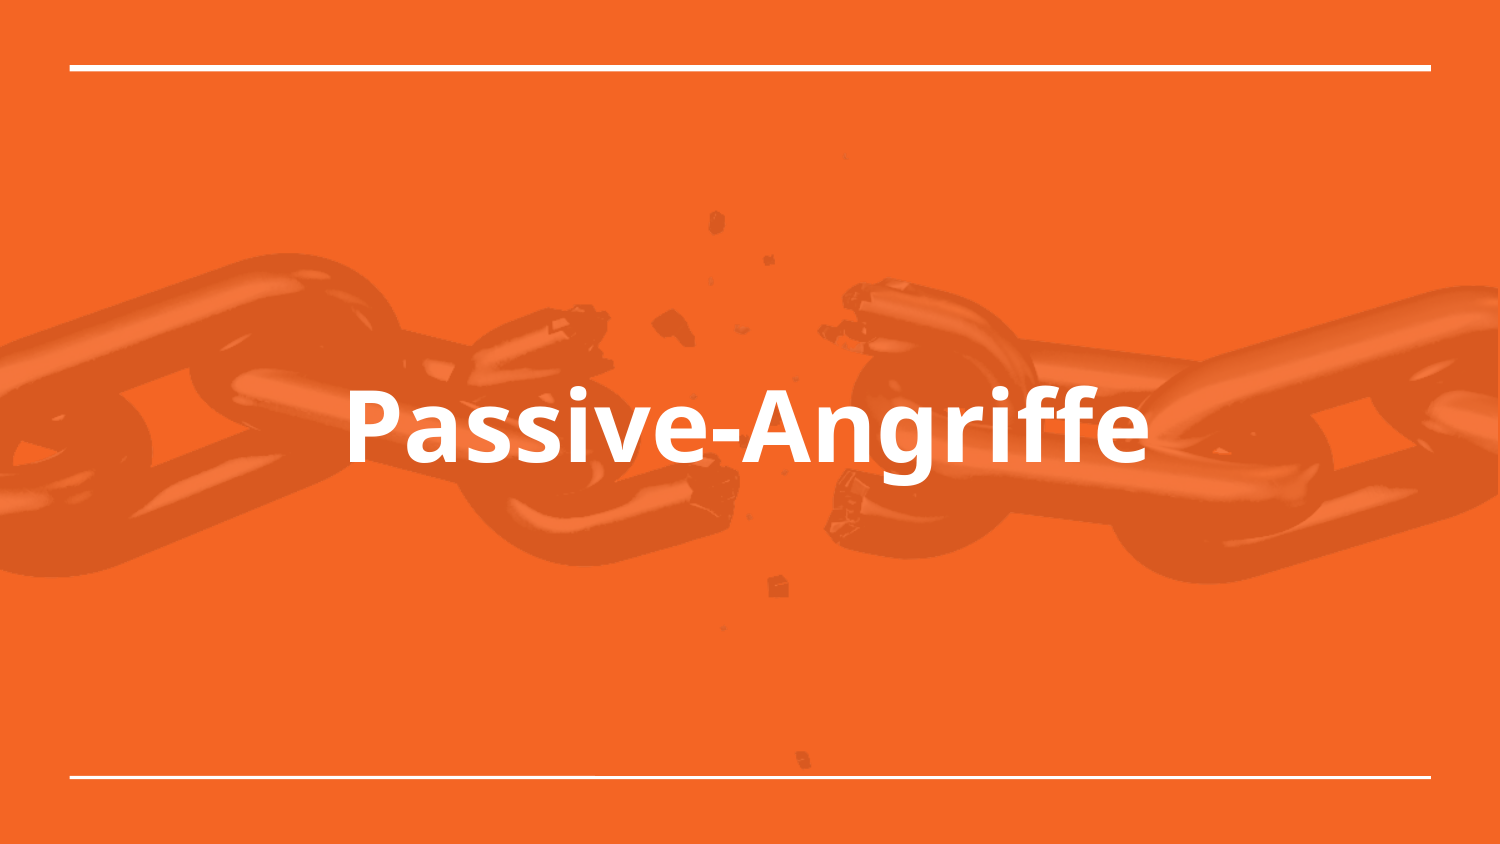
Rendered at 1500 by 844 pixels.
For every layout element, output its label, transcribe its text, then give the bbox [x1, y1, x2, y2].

picture [0, 23, 1498, 844]
title Passive-Angriffe [66, 296, 1428, 550]
